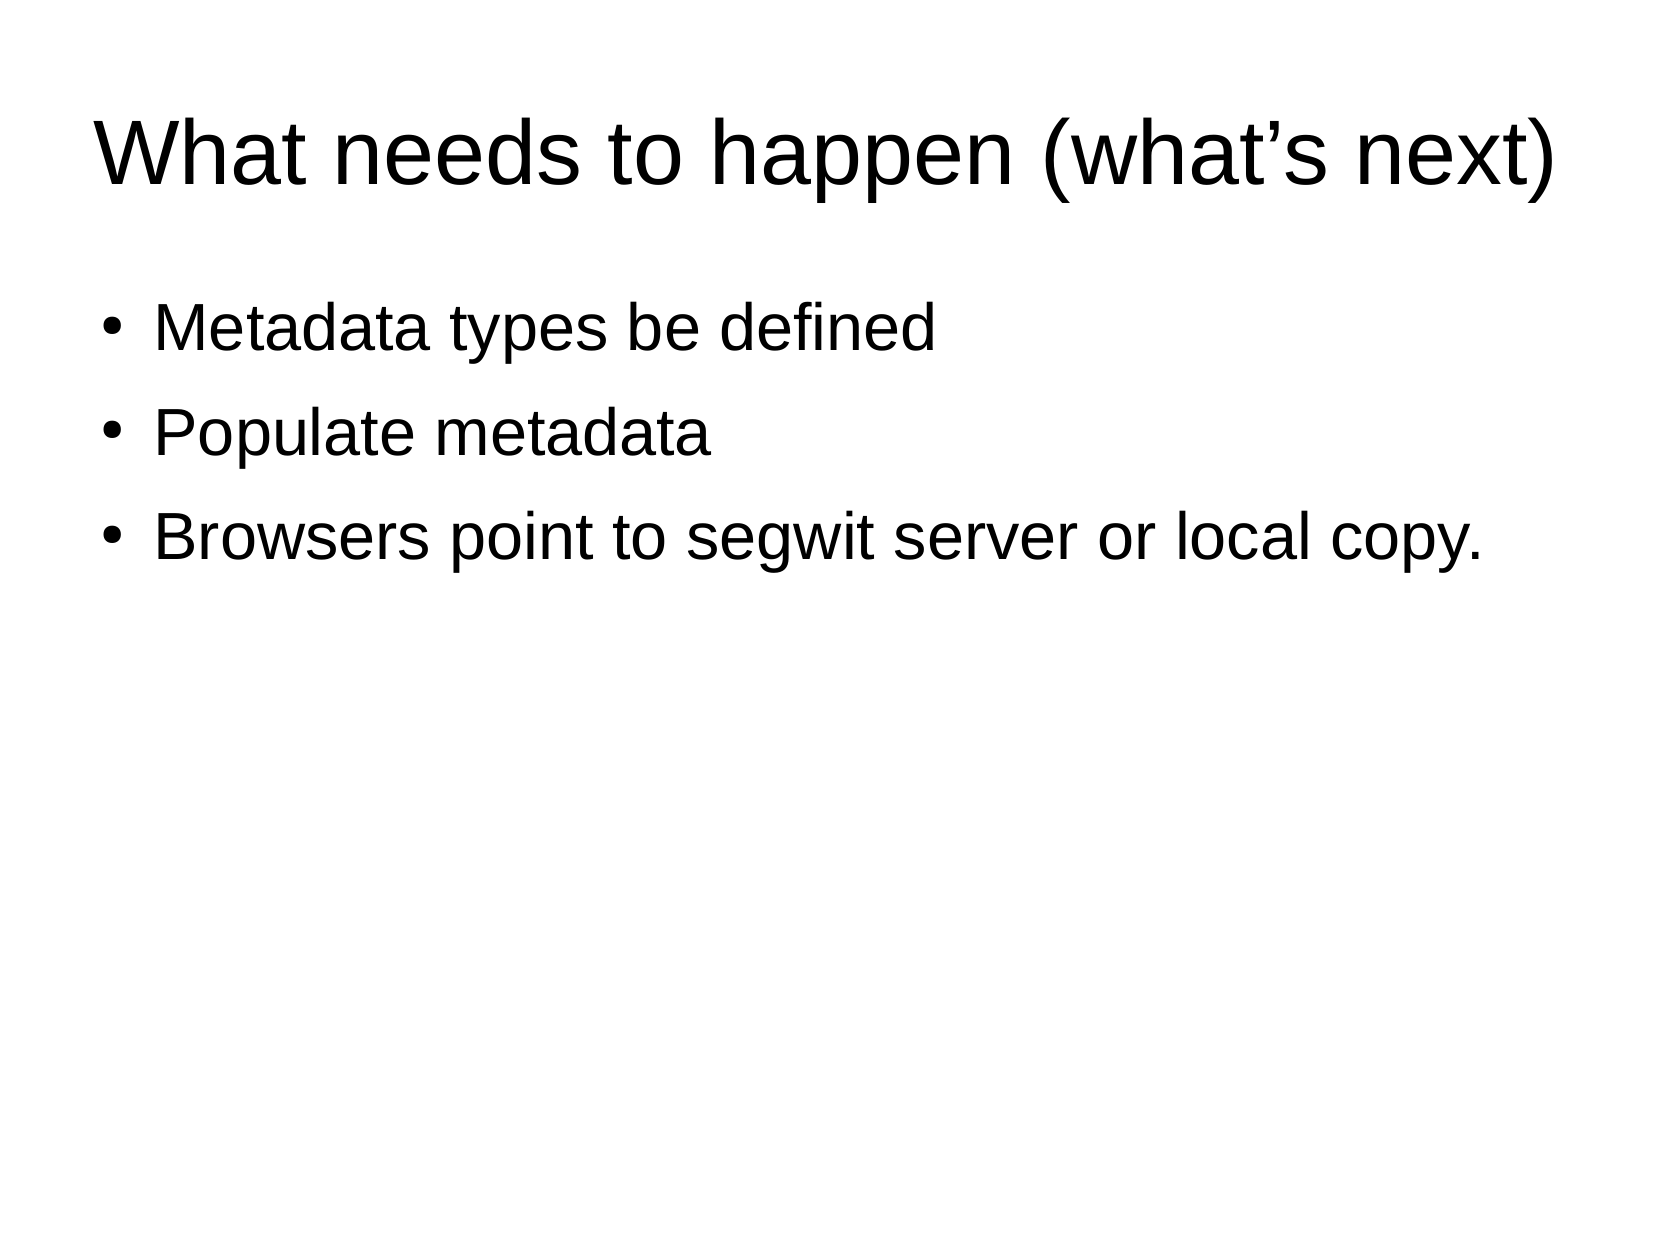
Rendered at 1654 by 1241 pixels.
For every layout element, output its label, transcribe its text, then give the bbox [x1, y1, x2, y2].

title What needs to happen (what’s next) [82, 49, 1571, 257]
list Metadata types be defined Populate metadata Browsers point to segwit server or local copy. [82, 290, 1571, 1010]
